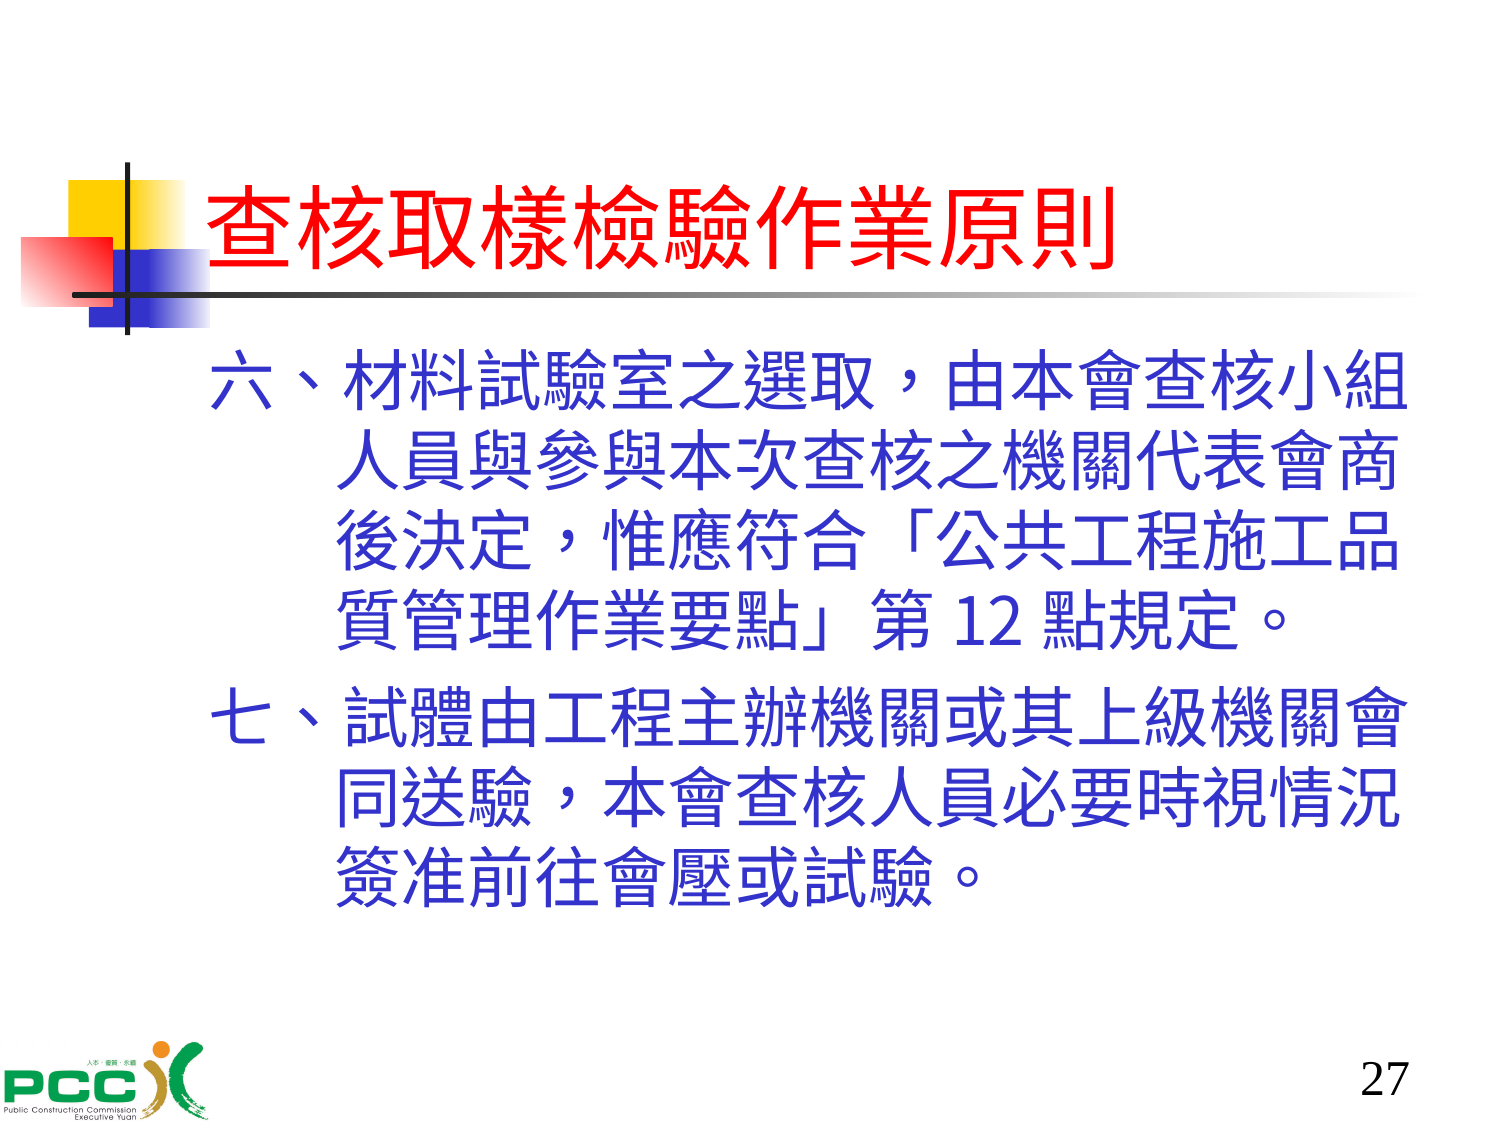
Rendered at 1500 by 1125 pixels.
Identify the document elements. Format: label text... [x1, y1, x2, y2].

picture [0, 1037, 226, 1125]
title 查核取樣檢驗作業原則 [188, 101, 1468, 289]
list 六、材料試驗室之選取，由本會查核小組人員與參與本次查核之機關代表會商後決定，惟應符合「公共工程施工品質管理作業要點」第12點規定。 七、試體由工程主辦機關或其上級機關會同送驗，本會查核人員必要時視情況簽准前往會壓或試驗。 [193, 331, 1469, 1007]
